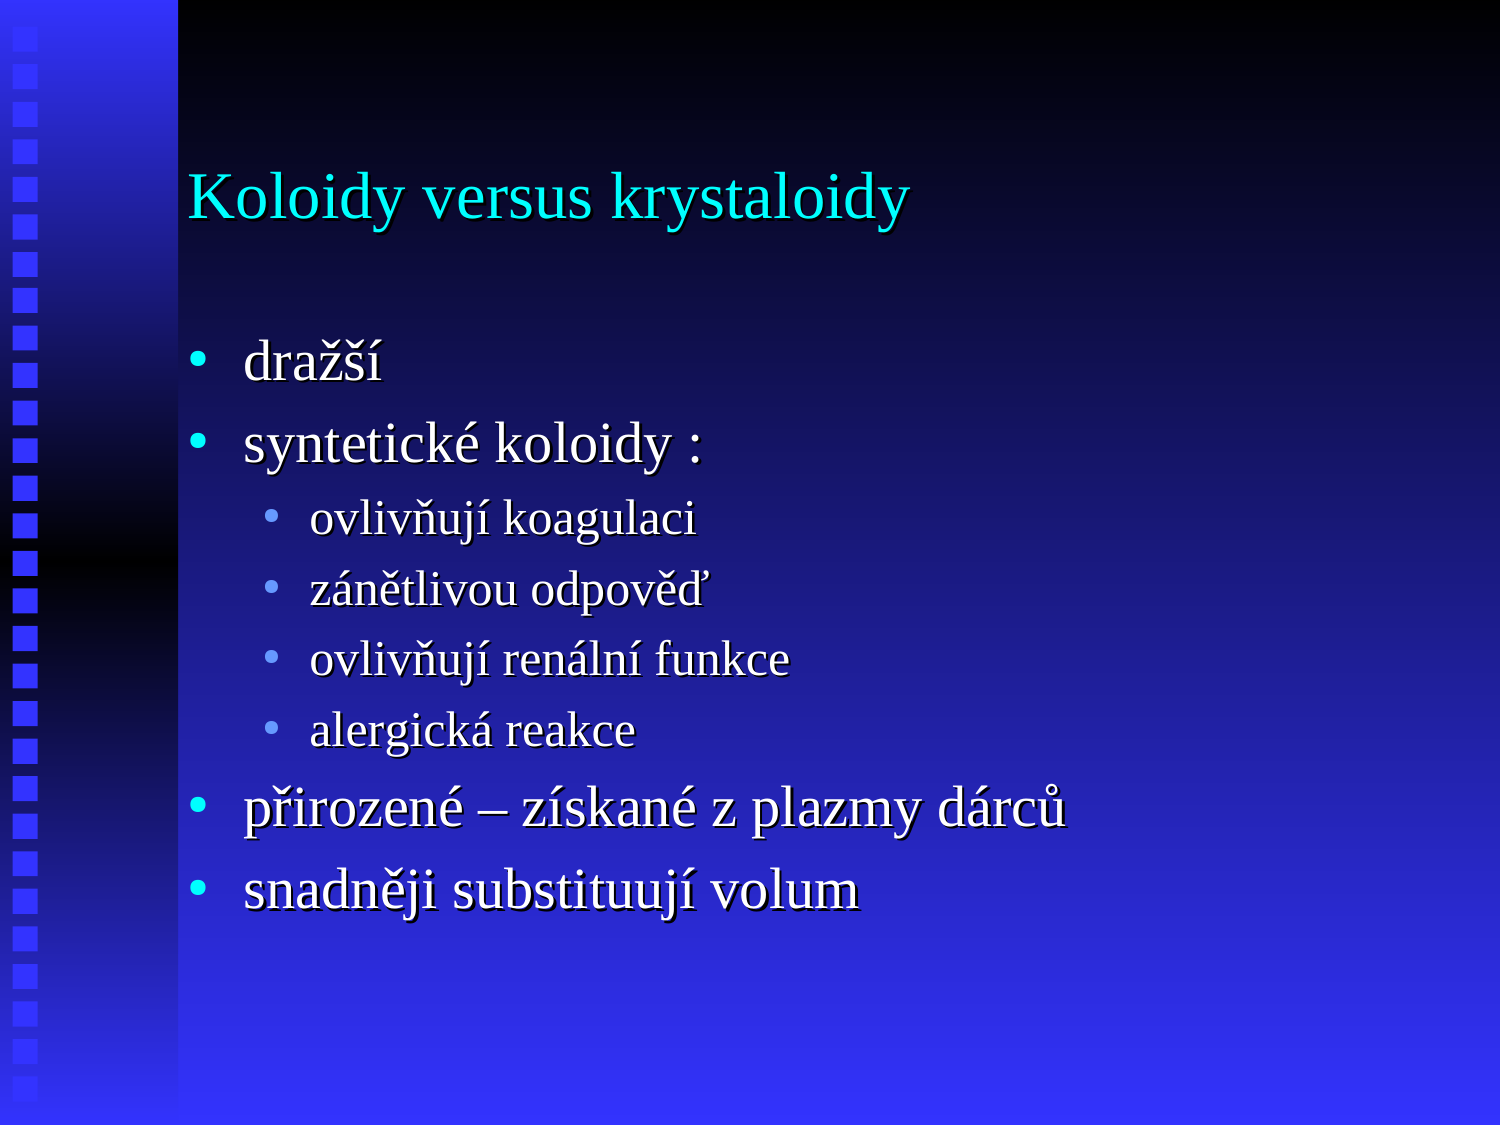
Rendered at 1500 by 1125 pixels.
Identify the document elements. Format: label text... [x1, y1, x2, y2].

list dražší syntetické koloidy : ovlivňují koagulaci zánětlivou odpověď ovlivňují renální funkce alergická reakce přirozené – získané z plazmy dárců snadněji substituují volum [187, 324, 1463, 1000]
title Koloidy versus krystaloidy [187, 89, 1463, 298]
